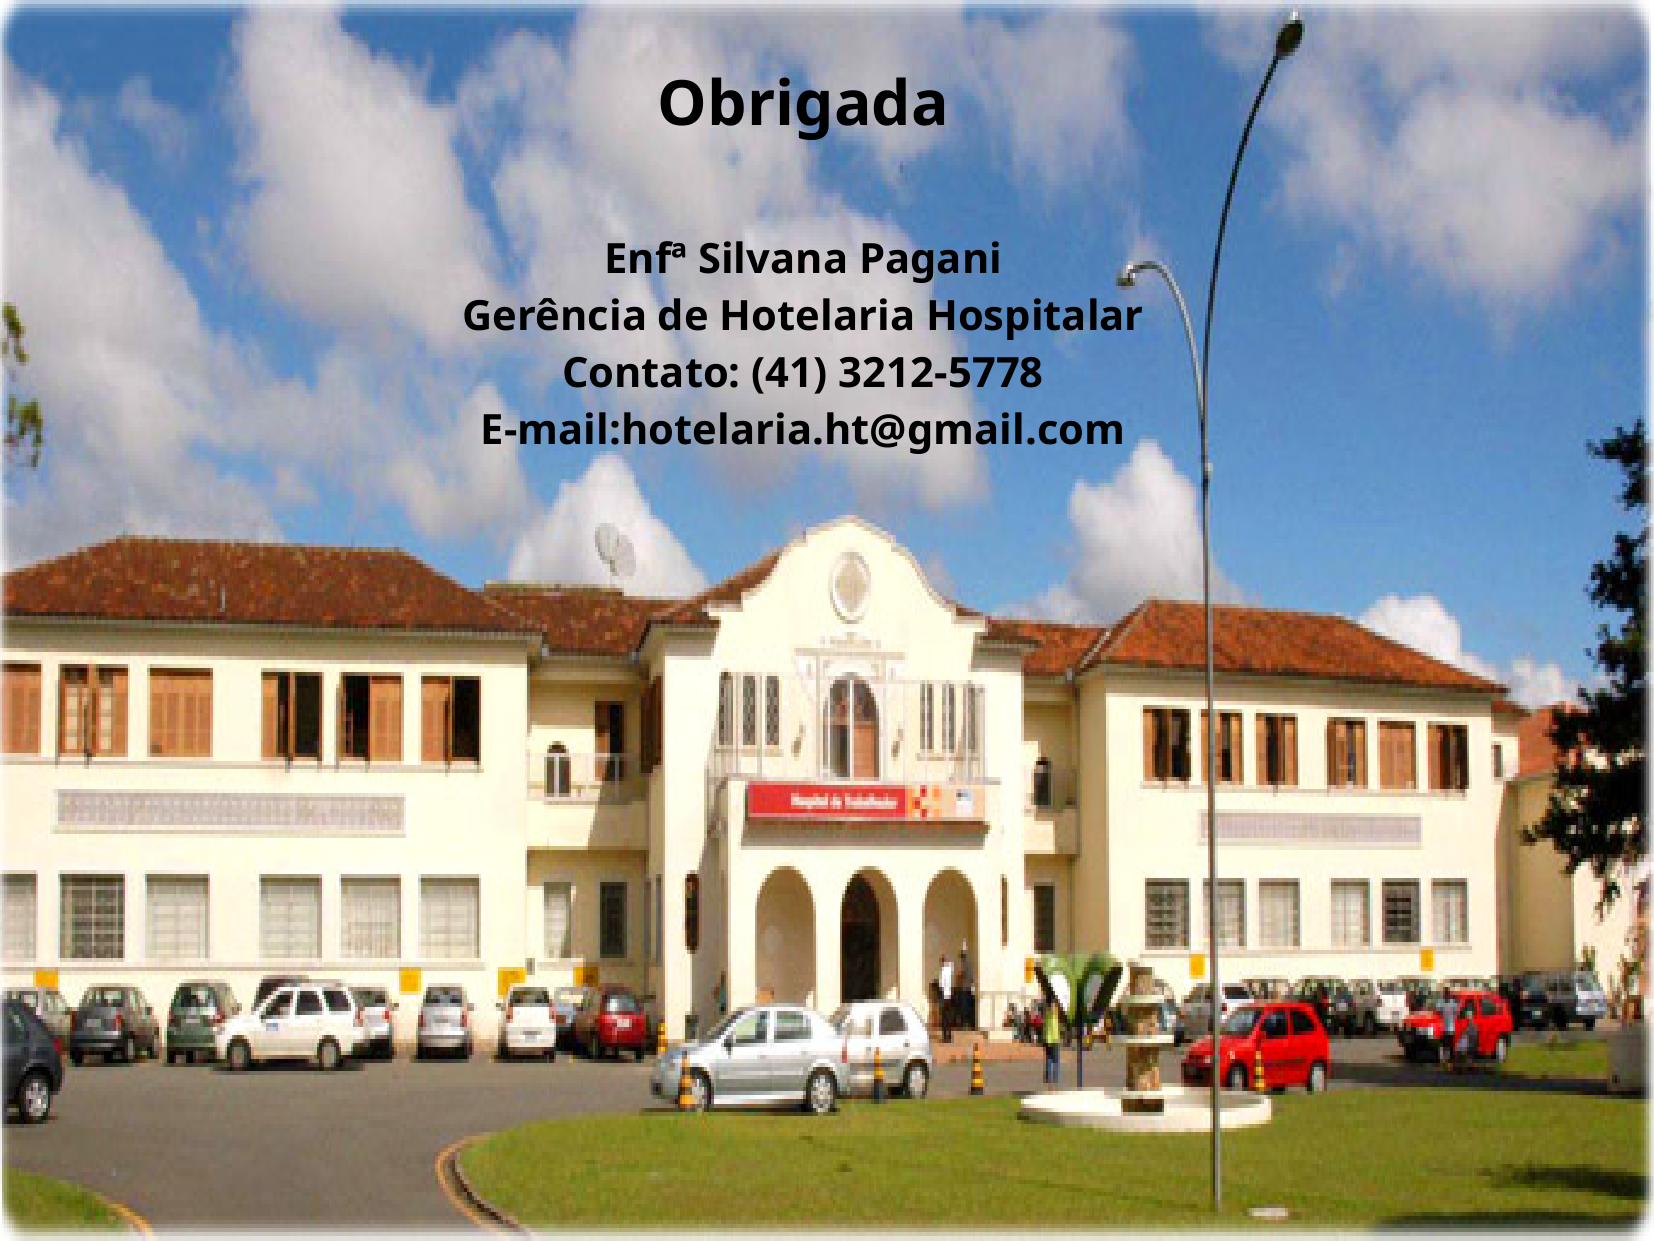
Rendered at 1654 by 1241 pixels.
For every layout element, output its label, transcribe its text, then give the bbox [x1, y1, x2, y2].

text_box Obrigada Enfª Silvana Pagani Gerência de Hotelaria Hospitalar Contato: (41) 3212-5778 E-mail:hotelaria.ht@gmail.com [454, 51, 1153, 474]
picture [0, 0, 1654, 1241]
